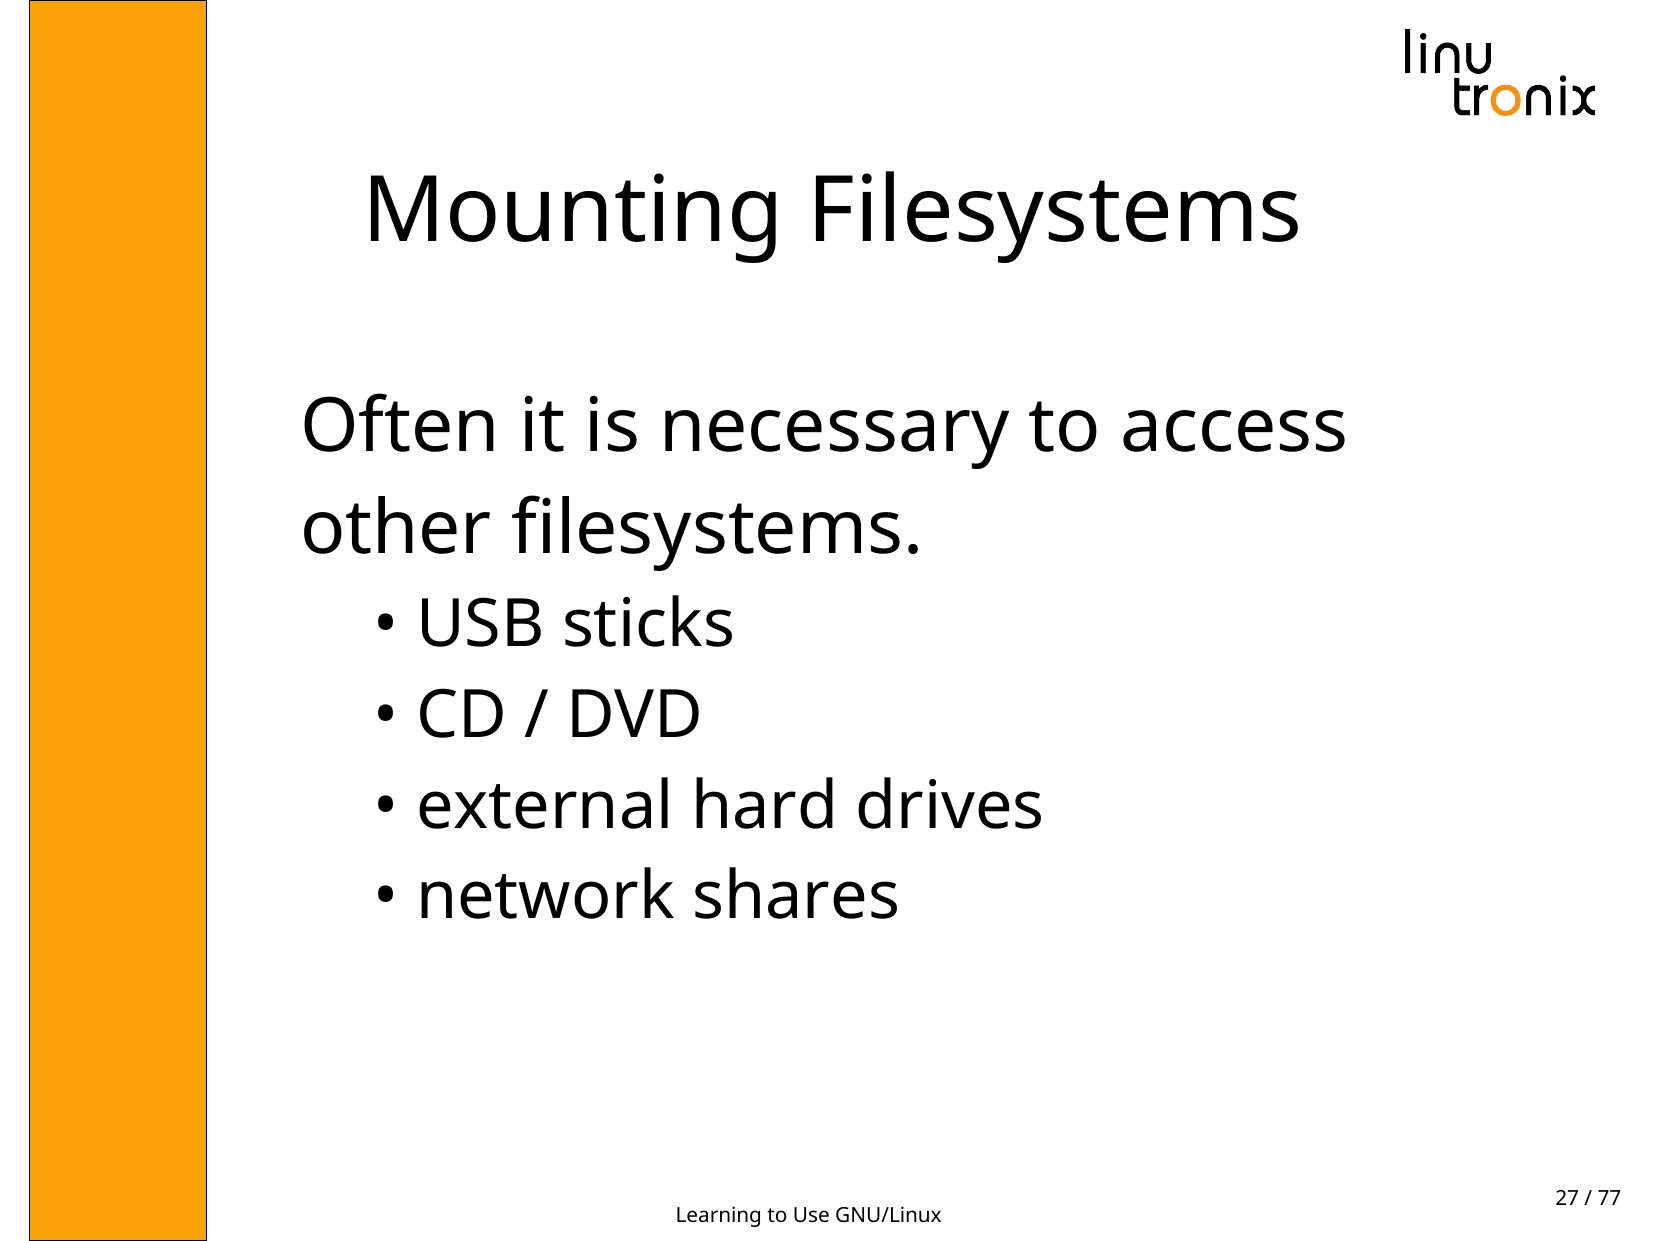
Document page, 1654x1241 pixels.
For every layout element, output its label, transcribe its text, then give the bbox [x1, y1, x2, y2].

picture [1405, 29, 1595, 116]
text_box Often it is necessary to access other filesystems. • USB sticks • CD / DVD • external hard drives • network shares [300, 370, 1509, 956]
text_box Mounting Filesystems [362, 143, 1355, 263]
